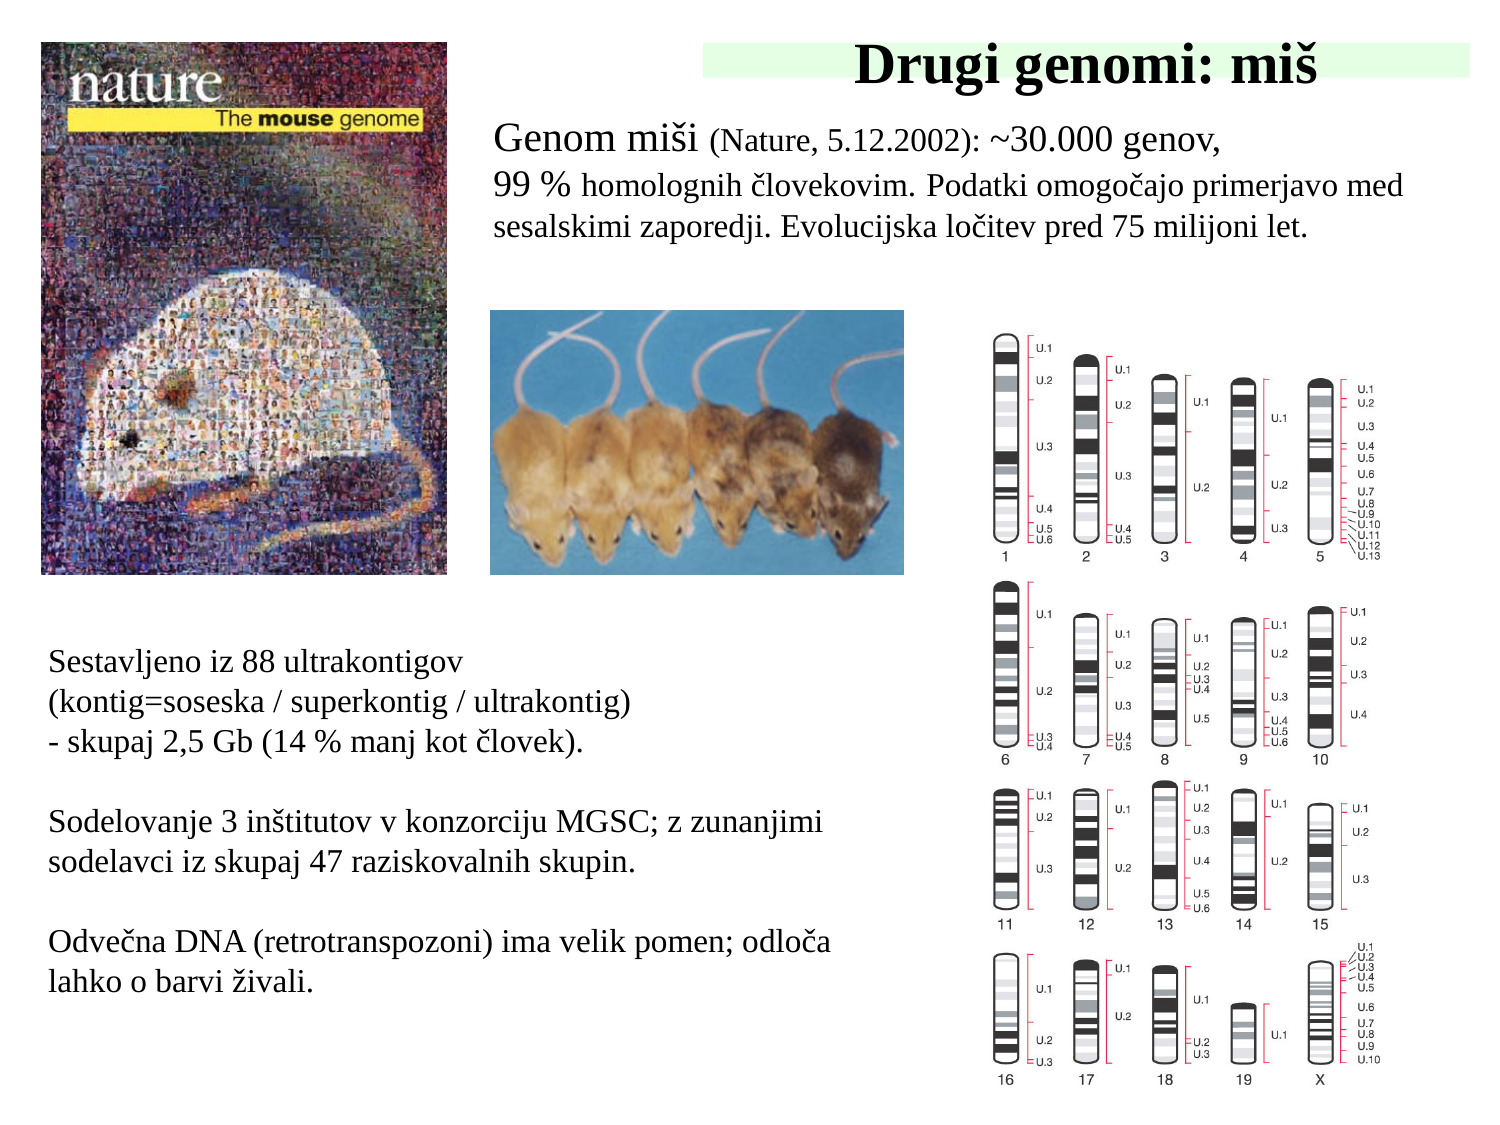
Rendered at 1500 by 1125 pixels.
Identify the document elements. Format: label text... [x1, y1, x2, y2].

picture [986, 326, 1385, 1094]
picture [490, 310, 904, 575]
title Drugi genomi: miš [702, 42, 1470, 78]
picture [41, 42, 447, 575]
list Genom miši (Nature, 5.12.2002): ~30.000 genov, 99 % homolognih človekovim. Podatki omogočajo primerjavo med sesalskimi zaporedji. Evolucijska ločitev pred 75 milijoni let. [478, 101, 1471, 539]
text_box Sestavljeno iz 88 ultrakontigov (kontig=soseska / superkontig / ultrakontig) - skupaj 2,5 Gb (14 % manj kot človek). Sodelovanje 3 inštitutov v konzorciju MGSC; z zunanjimi sodelavci iz skupaj 47 raziskovalnih skupin. Odvečna DNA (retrotranspozoni) ima velik pomen; odloča lahko o barvi živali. [33, 631, 879, 1007]
